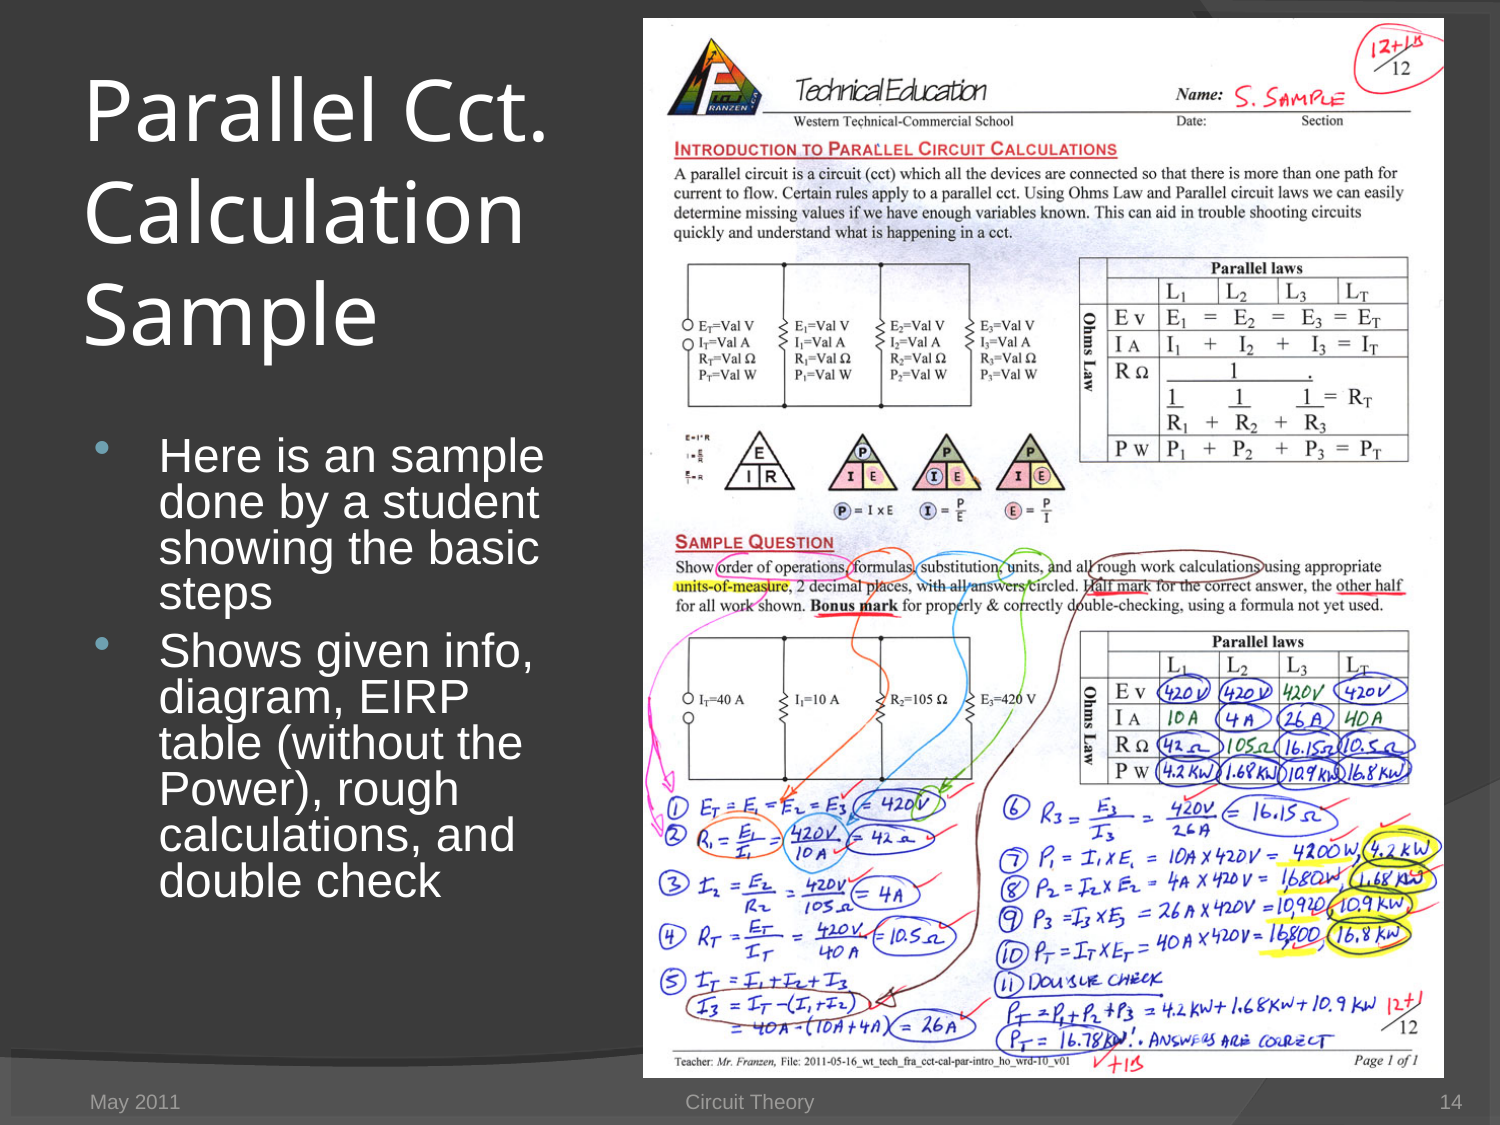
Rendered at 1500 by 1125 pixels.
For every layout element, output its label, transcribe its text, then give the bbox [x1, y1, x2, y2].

text_box <number> [1337, 1053, 1463, 1114]
list Here is an sample done by a student showing the basic steps Shows given info, diagram, EIRP table (without the Power), rough calculations, and double check [74, 427, 573, 929]
picture [643, 18, 1444, 1078]
text_box Circuit Theory [512, 1053, 988, 1114]
title Parallel Cct. Calculation Sample [74, 45, 561, 374]
text_box May 2011 [74, 1053, 426, 1114]
